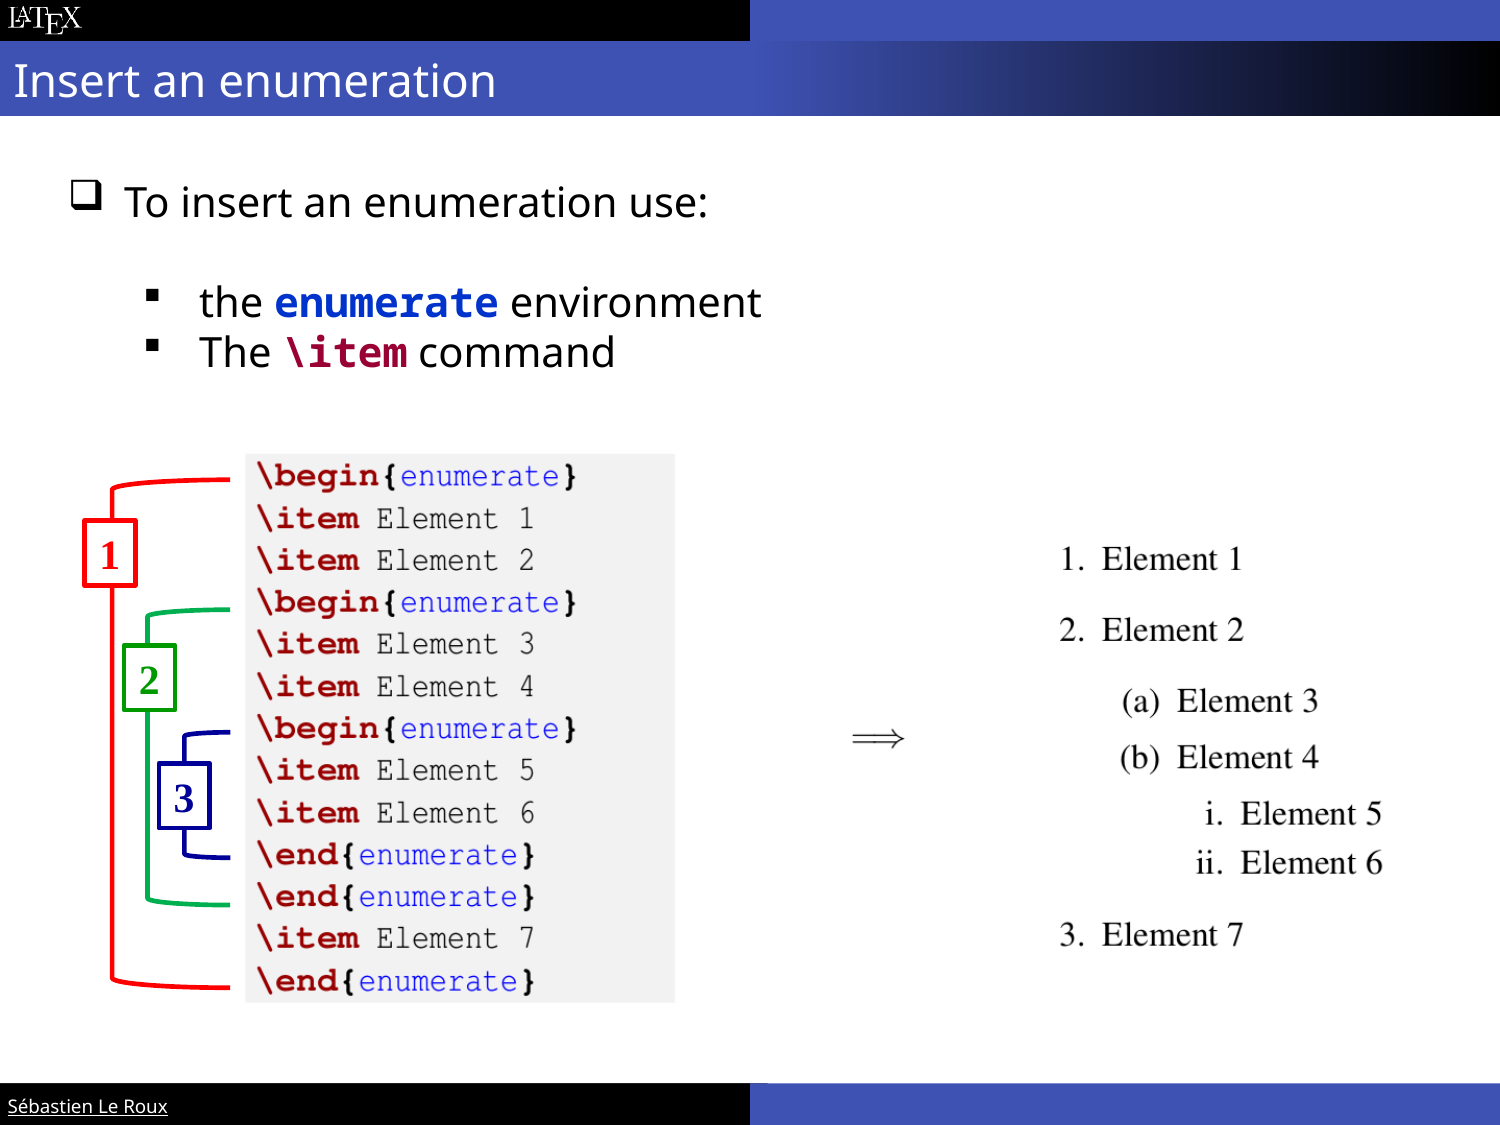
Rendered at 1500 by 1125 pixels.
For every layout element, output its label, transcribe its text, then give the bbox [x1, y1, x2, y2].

text_box 2 [124, 645, 175, 711]
text_box To insert an enumeration use: the enumerate environment The \item command [53, 168, 1495, 384]
picture [220, 428, 1424, 1024]
title Insert an enumeration [0, 41, 1500, 116]
text_box 3 [158, 763, 210, 829]
picture [5, 3, 84, 37]
text_box 1 [84, 520, 136, 586]
